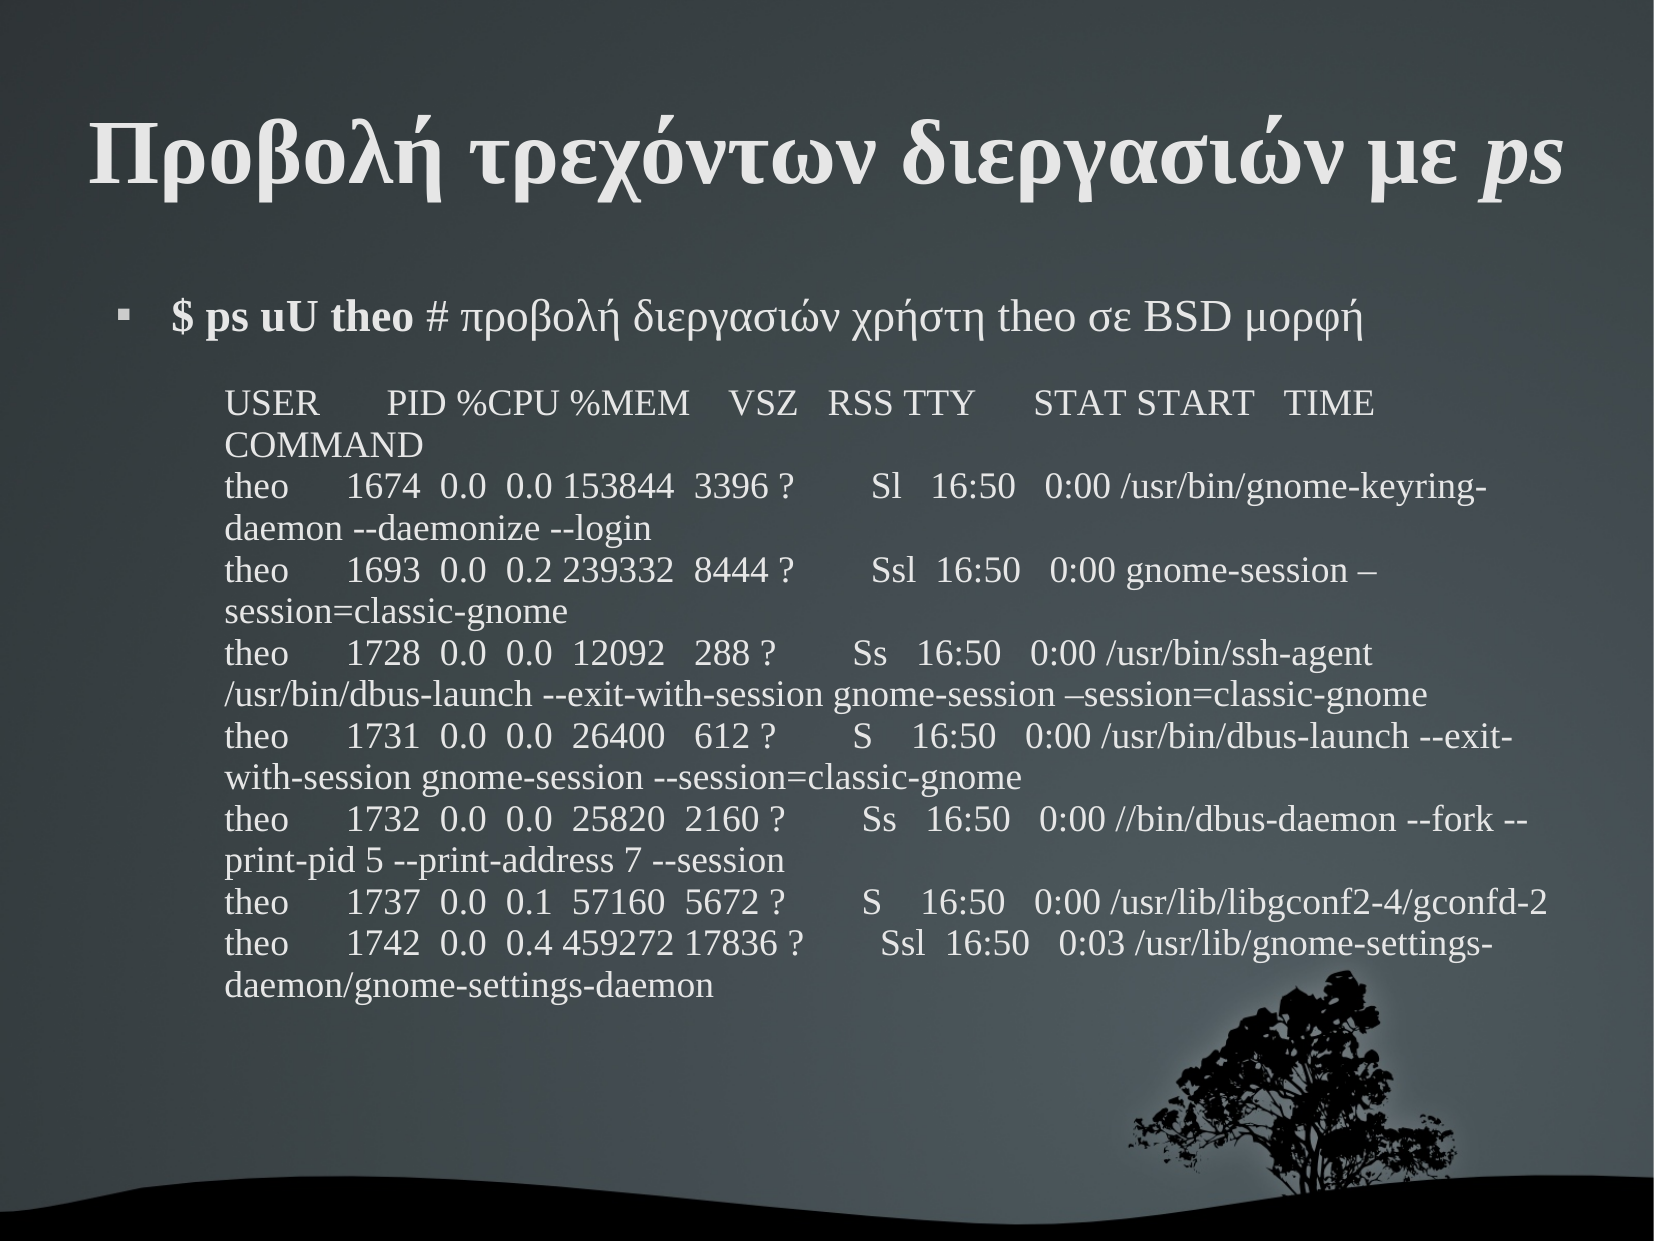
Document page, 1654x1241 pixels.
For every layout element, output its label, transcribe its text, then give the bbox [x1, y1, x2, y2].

title Προβολή τρεχόντων διεργασιών με ps [82, 49, 1572, 257]
picture [0, 0, 1654, 1241]
list $ ps uU theo # προβολή διεργασιών χρήστη theo σε BSD μορφή USER PID %CPU %MEM VSZ RSS TTY STAT START TIME COMMAND theo 1674 0.0 0.0 153844 3396 ? Sl 16:50 0:00 /usr/bin/gnome-keyring-daemon --daemonize --login theo 1693 0.0 0.2 239332 8444 ? Ssl 16:50 0:00 gnome-session –session=classic-gnome theo 1728 0.0 0.0 12092 288 ? Ss 16:50 0:00 /usr/bin/ssh-agent /usr/bin/dbus-launch --exit-with-session gnome-session –session=classic-gnome theo 1731 0.0 0.0 26400 612 ? S 16:50 0:00 /usr/bin/dbus-launch --exit-with-session gnome-session --session=classic-gnome theo 1732 0.0 0.0 25820 2160 ? Ss 16:50 0:00 //bin/dbus-daemon --fork --print-pid 5 --print-address 7 --session theo 1737 0.0 0.1 57160 5672 ? S 16:50 0:00 /usr/lib/libgconf2-4/gconfd-2 theo 1742 0.0 0.4 459272 17836 ? Ssl 16:50 0:03 /usr/lib/gnome-settings-daemon/gnome-settings-daemon [82, 290, 1571, 1109]
